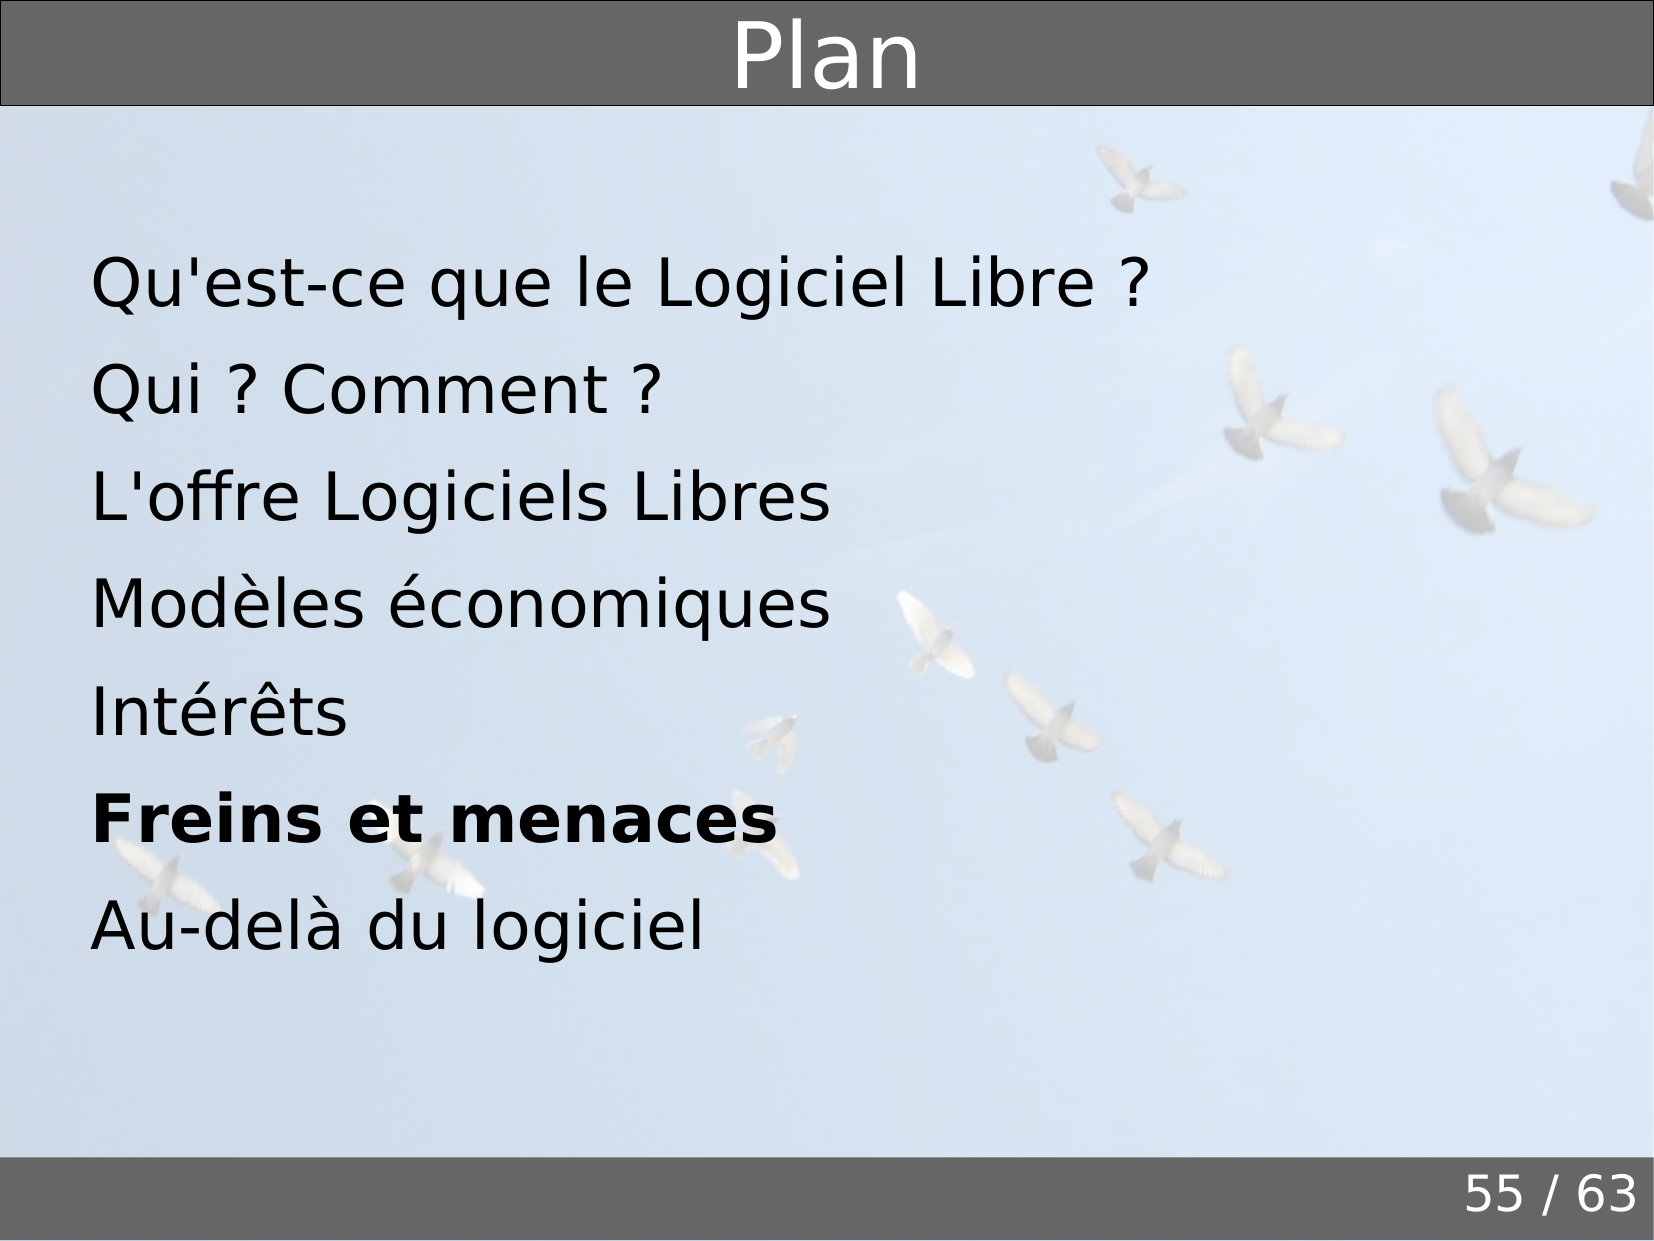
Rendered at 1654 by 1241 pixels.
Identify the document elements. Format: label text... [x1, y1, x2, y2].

list Qu'est-ce que le Logiciel Libre ? Qui ? Comment ? L'offre Logiciels Libres Modèles économiques Intérêts Freins et menaces Au-delà du logiciel [73, 243, 1562, 1048]
title Plan [0, 2, 1654, 110]
